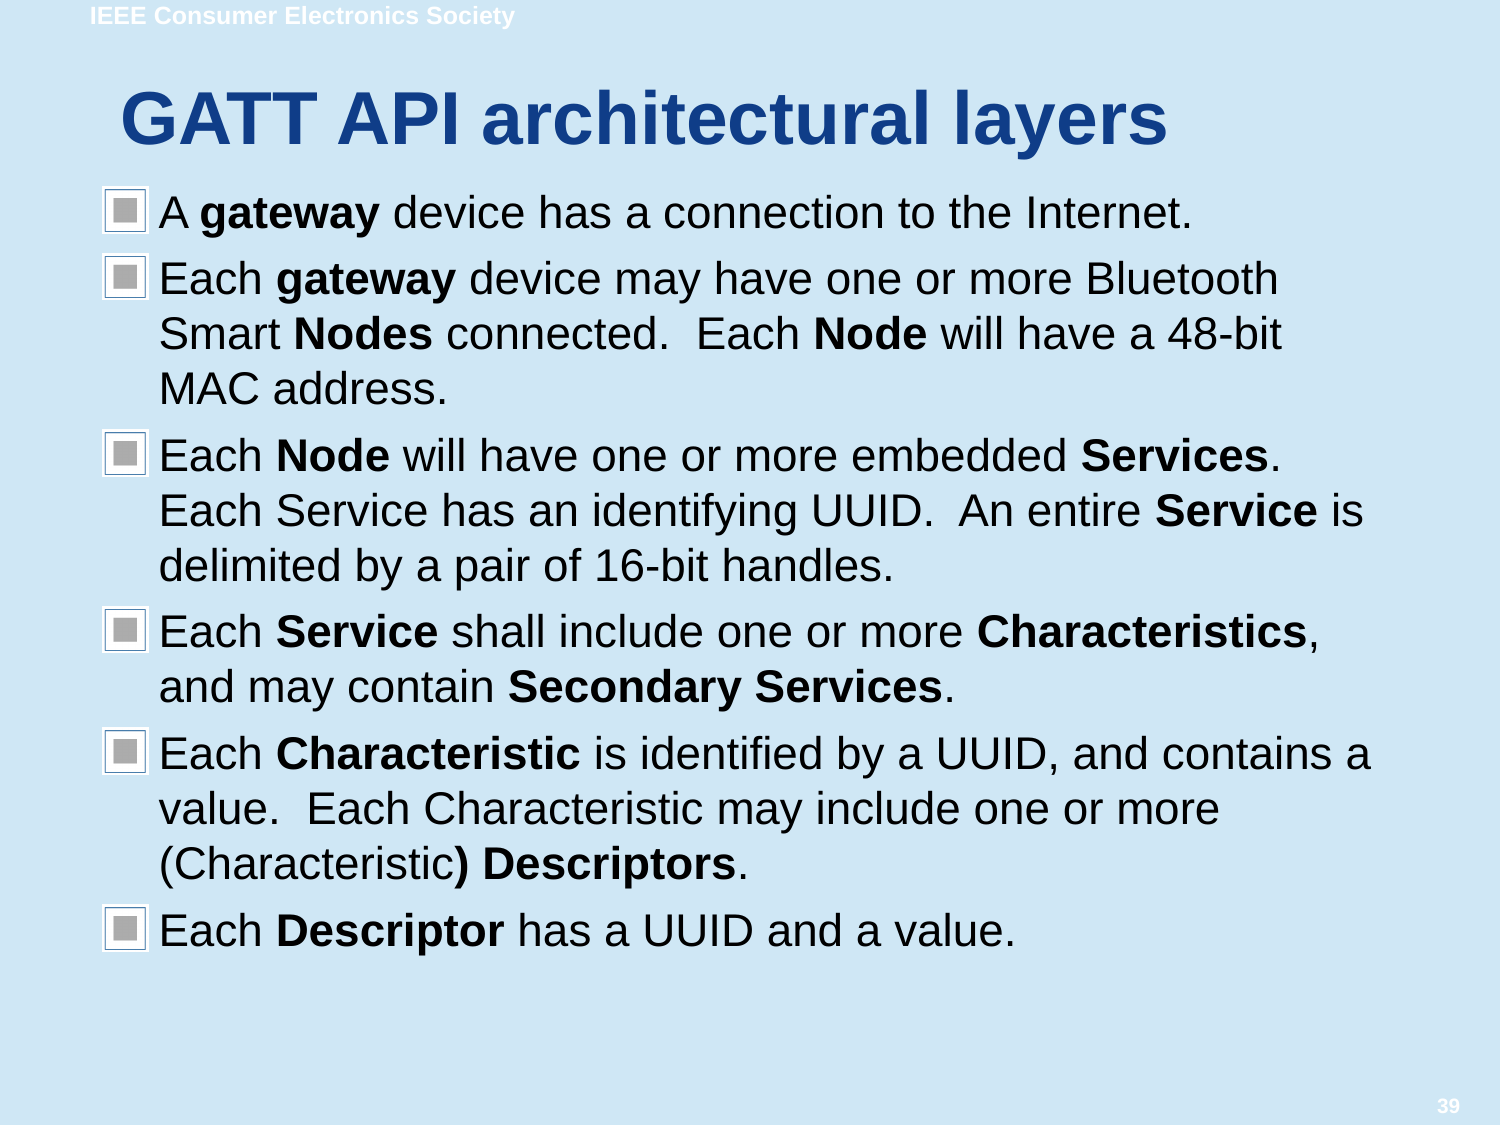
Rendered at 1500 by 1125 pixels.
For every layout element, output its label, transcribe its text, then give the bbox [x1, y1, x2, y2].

title GATT API architectural layers [105, 62, 1381, 174]
list A gateway device has a connection to the Internet. Each gateway device may have one or more Bluetooth Smart Nodes connected. Each Node will have a 48-bit MAC address. Each Node will have one or more embedded Services. Each Service has an identifying UUID. An entire Service is delimited by a pair of 16-bit handles. Each Service shall include one or more Characteristics, and may contain Secondary Services. Each Characteristic is identified by a UUID, and contains a value. Each Characteristic may include one or more (Characteristic) Descriptors. Each Descriptor has a UUID and a value. [87, 174, 1388, 1000]
